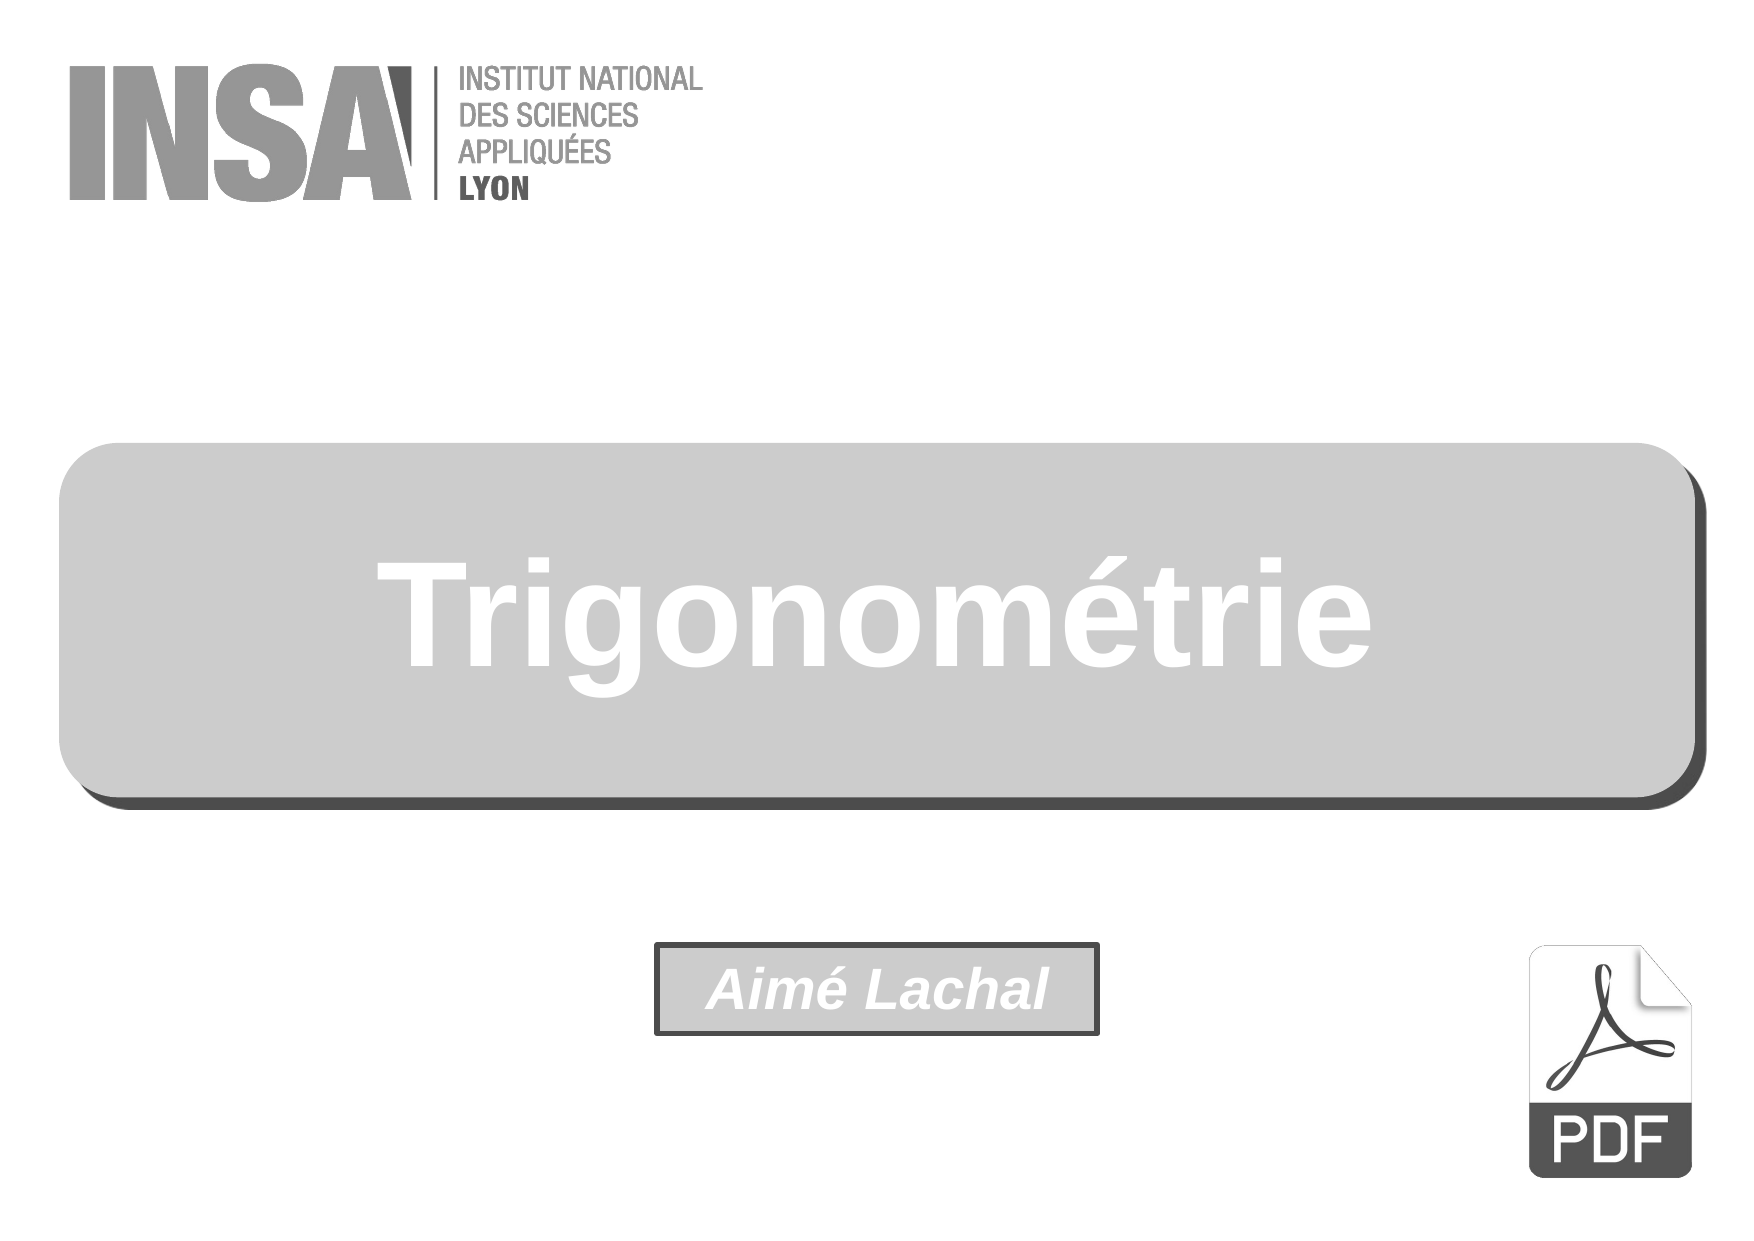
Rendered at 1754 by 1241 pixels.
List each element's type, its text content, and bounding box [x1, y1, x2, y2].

picture [1526, 944, 1695, 1182]
picture [59, 58, 713, 207]
title Aimé Lachal [657, 944, 1098, 1034]
text_box Trigonométrie [59, 442, 1695, 798]
